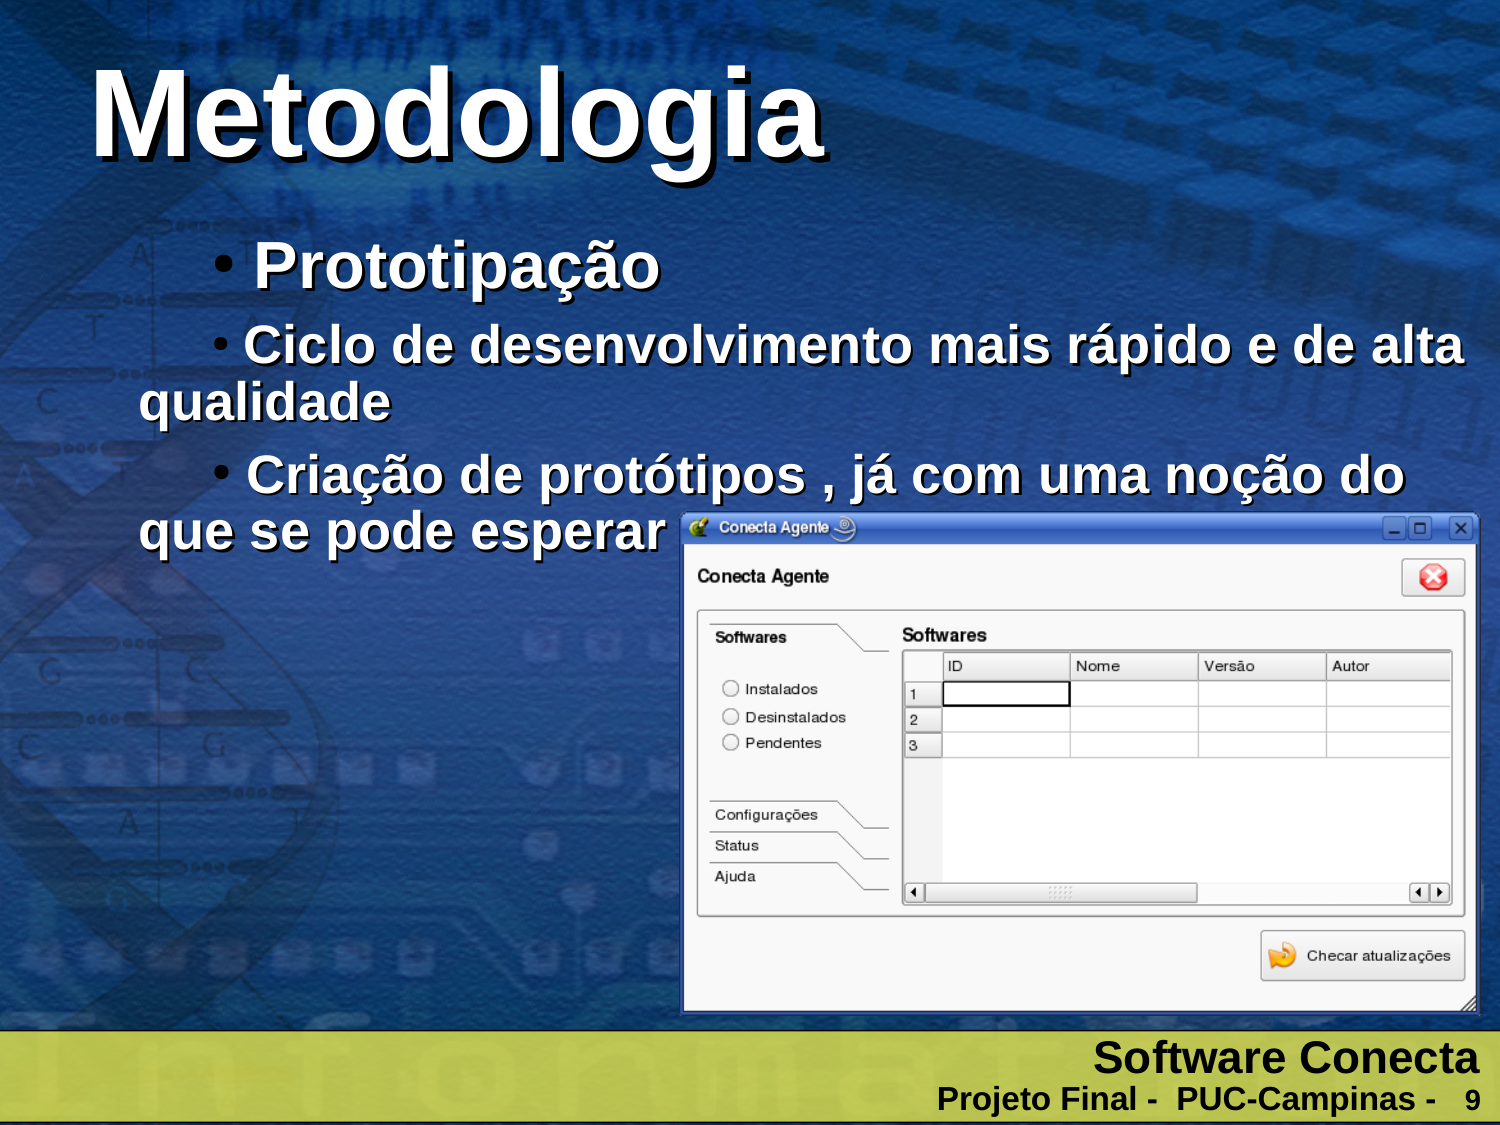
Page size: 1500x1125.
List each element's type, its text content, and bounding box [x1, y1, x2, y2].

title Metodologia [88, 29, 1500, 207]
picture [0, 0, 1500, 1029]
list Prototipação Ciclo de desenvolvimento mais rápido e de alta qualidade Criação de protótipos , já com uma noção do que se pode esperar [64, 232, 1477, 945]
